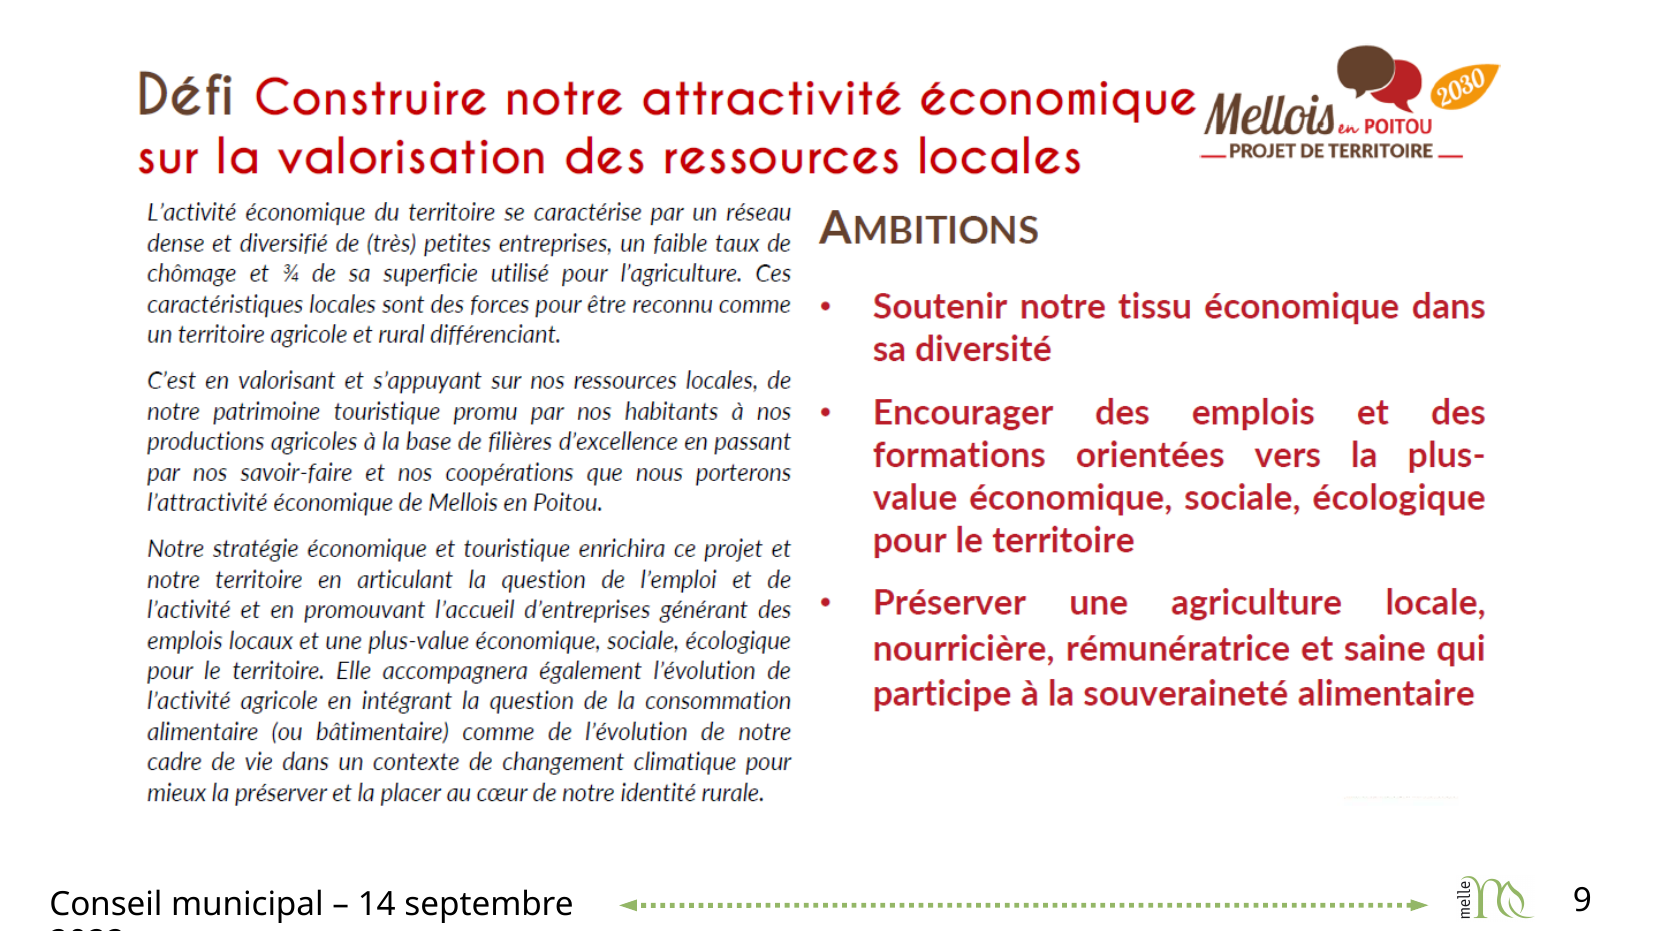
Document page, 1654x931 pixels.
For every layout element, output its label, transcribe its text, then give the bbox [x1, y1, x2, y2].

picture [98, 19, 1509, 845]
picture [1456, 875, 1535, 922]
text_box Conseil municipal – 14 septembre 2022 [34, 875, 602, 931]
